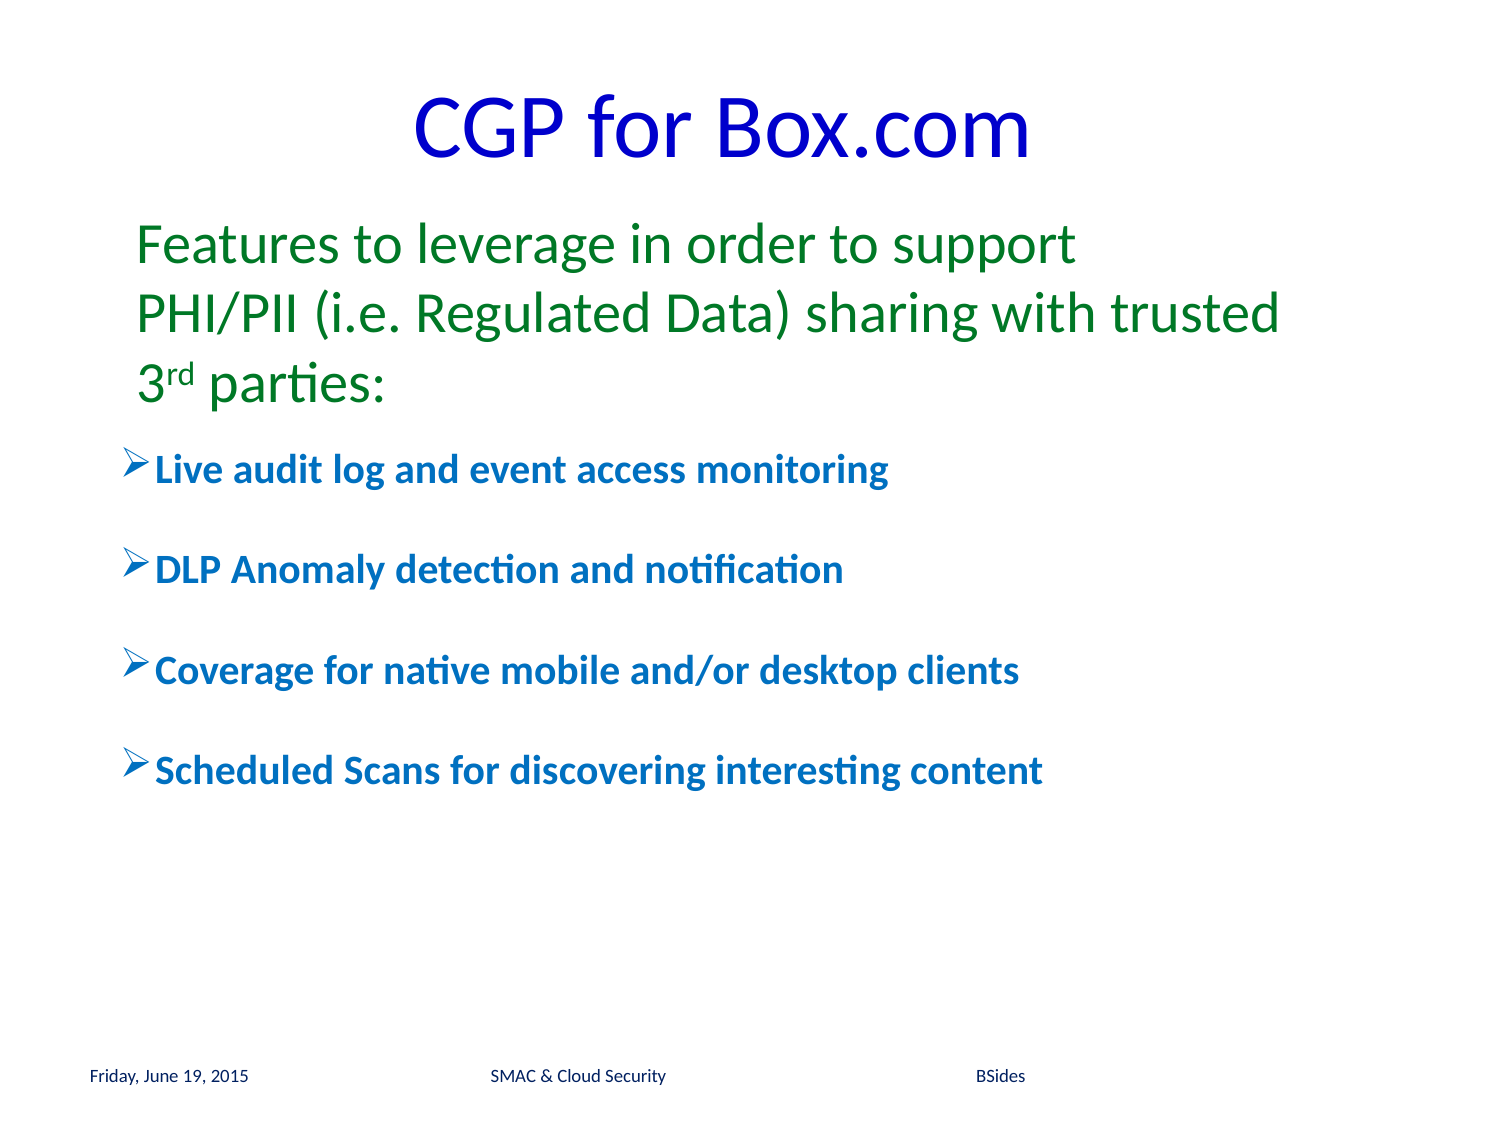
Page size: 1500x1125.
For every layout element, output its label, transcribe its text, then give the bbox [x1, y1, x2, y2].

text_box Features to leverage in order to support PHI/PII (i.e. Regulated Data) sharing with trusted 3rd parties: [122, 197, 1335, 389]
text_box Live audit log and event access monitoring DLP Anomaly detection and notification Coverage for native mobile and/or desktop clients Scheduled Scans for discovering interesting content [105, 389, 1446, 915]
text_box CGP for Box.com [177, 58, 1290, 195]
text_box Friday, June 19, 2015 SMAC & Cloud Security BSides [74, 1042, 1395, 1103]
